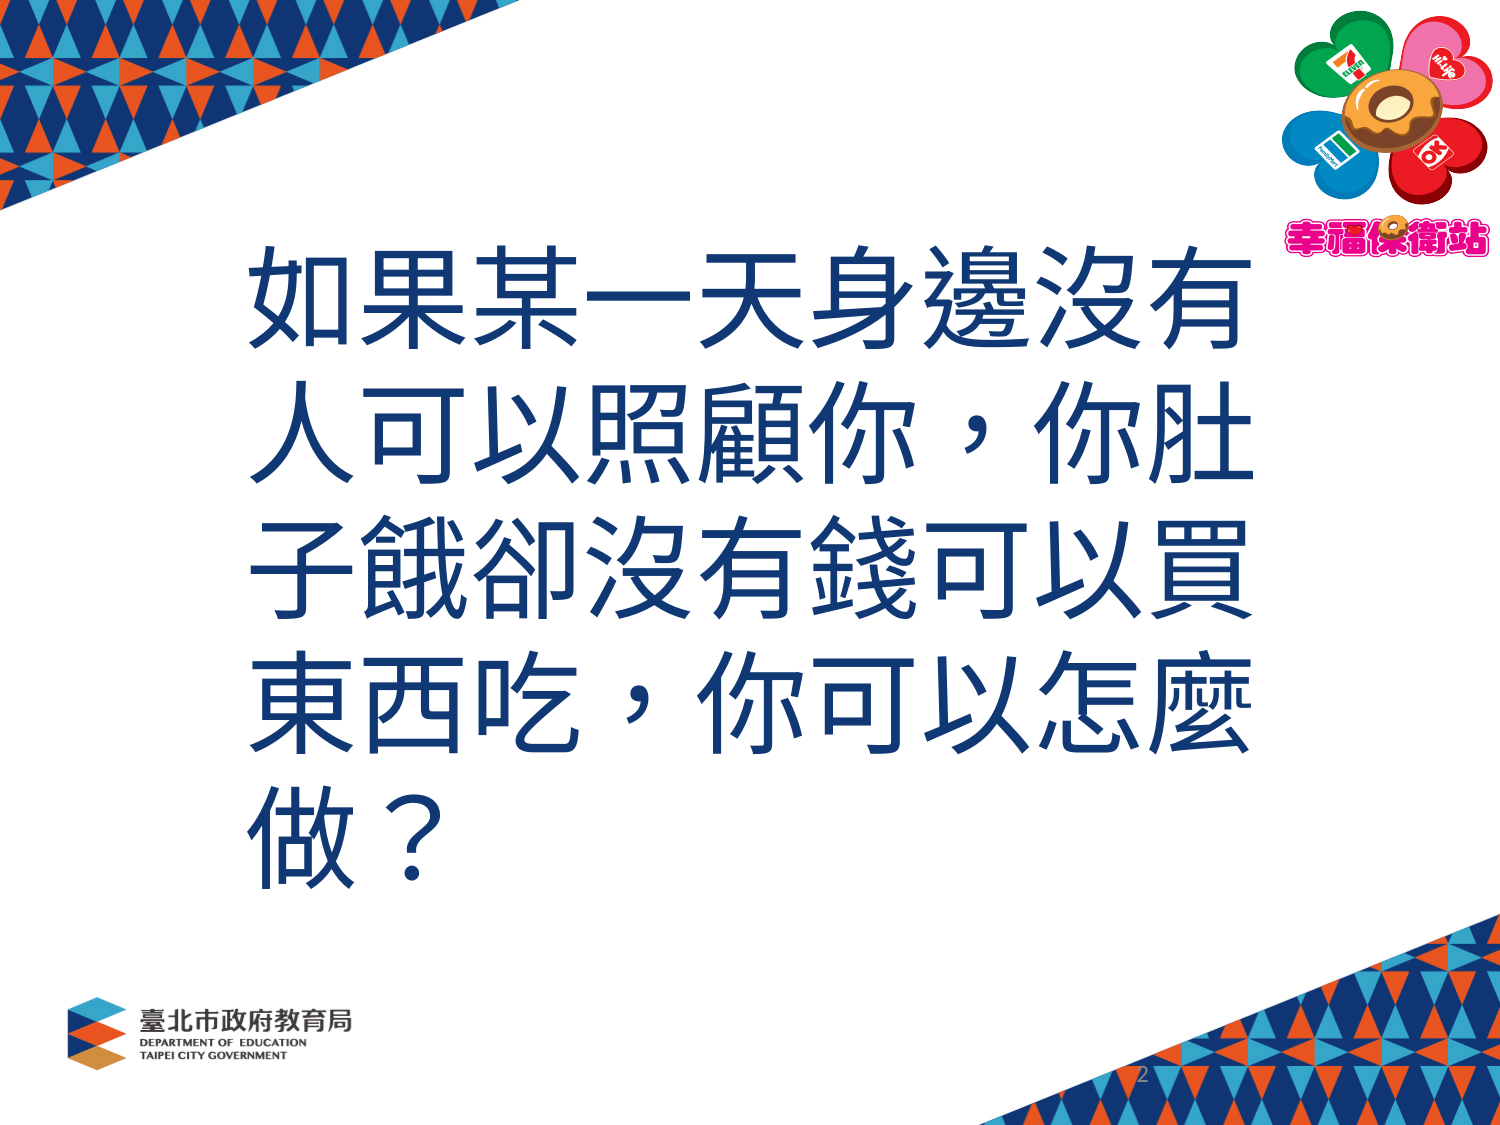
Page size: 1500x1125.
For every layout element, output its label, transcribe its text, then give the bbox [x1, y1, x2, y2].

text_box 如果某一天身邊沒有人可以照顧你，你肚子餓卻沒有錢可以買東西吃，你可以怎麼做？ [230, 220, 1326, 917]
text_box [1121, 1042, 1459, 1103]
